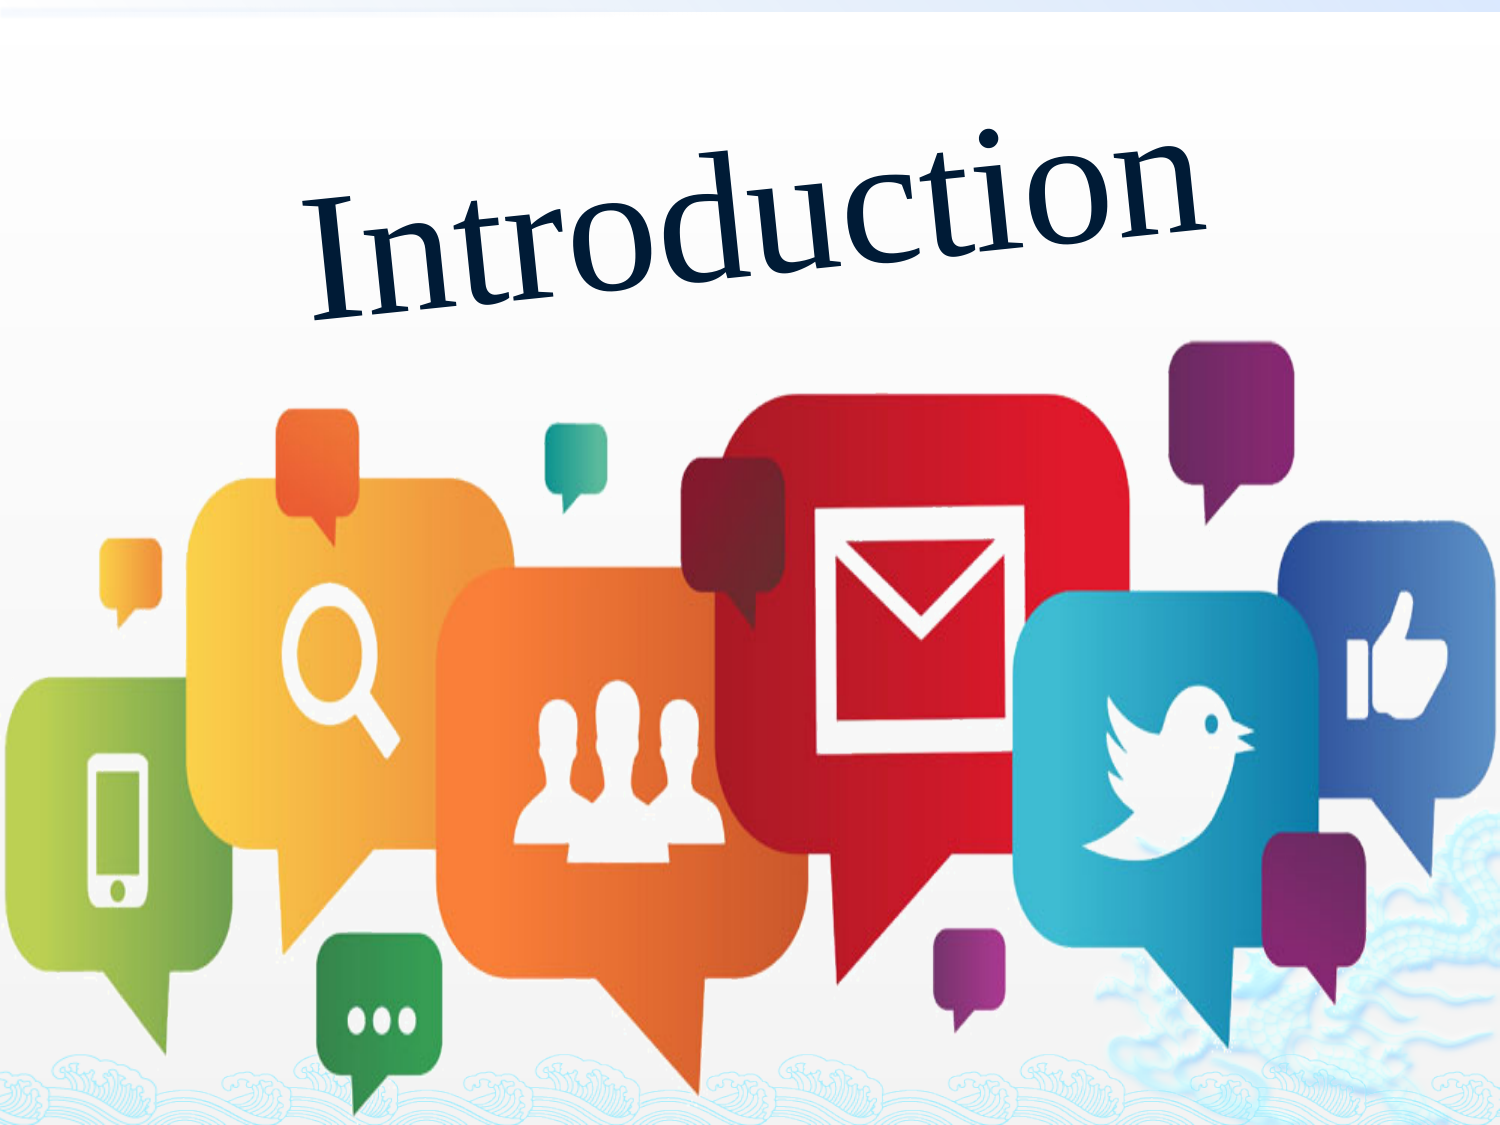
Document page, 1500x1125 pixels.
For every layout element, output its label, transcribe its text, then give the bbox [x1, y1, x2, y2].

title Introduction [112, 30, 1392, 338]
picture [0, 338, 1500, 1125]
